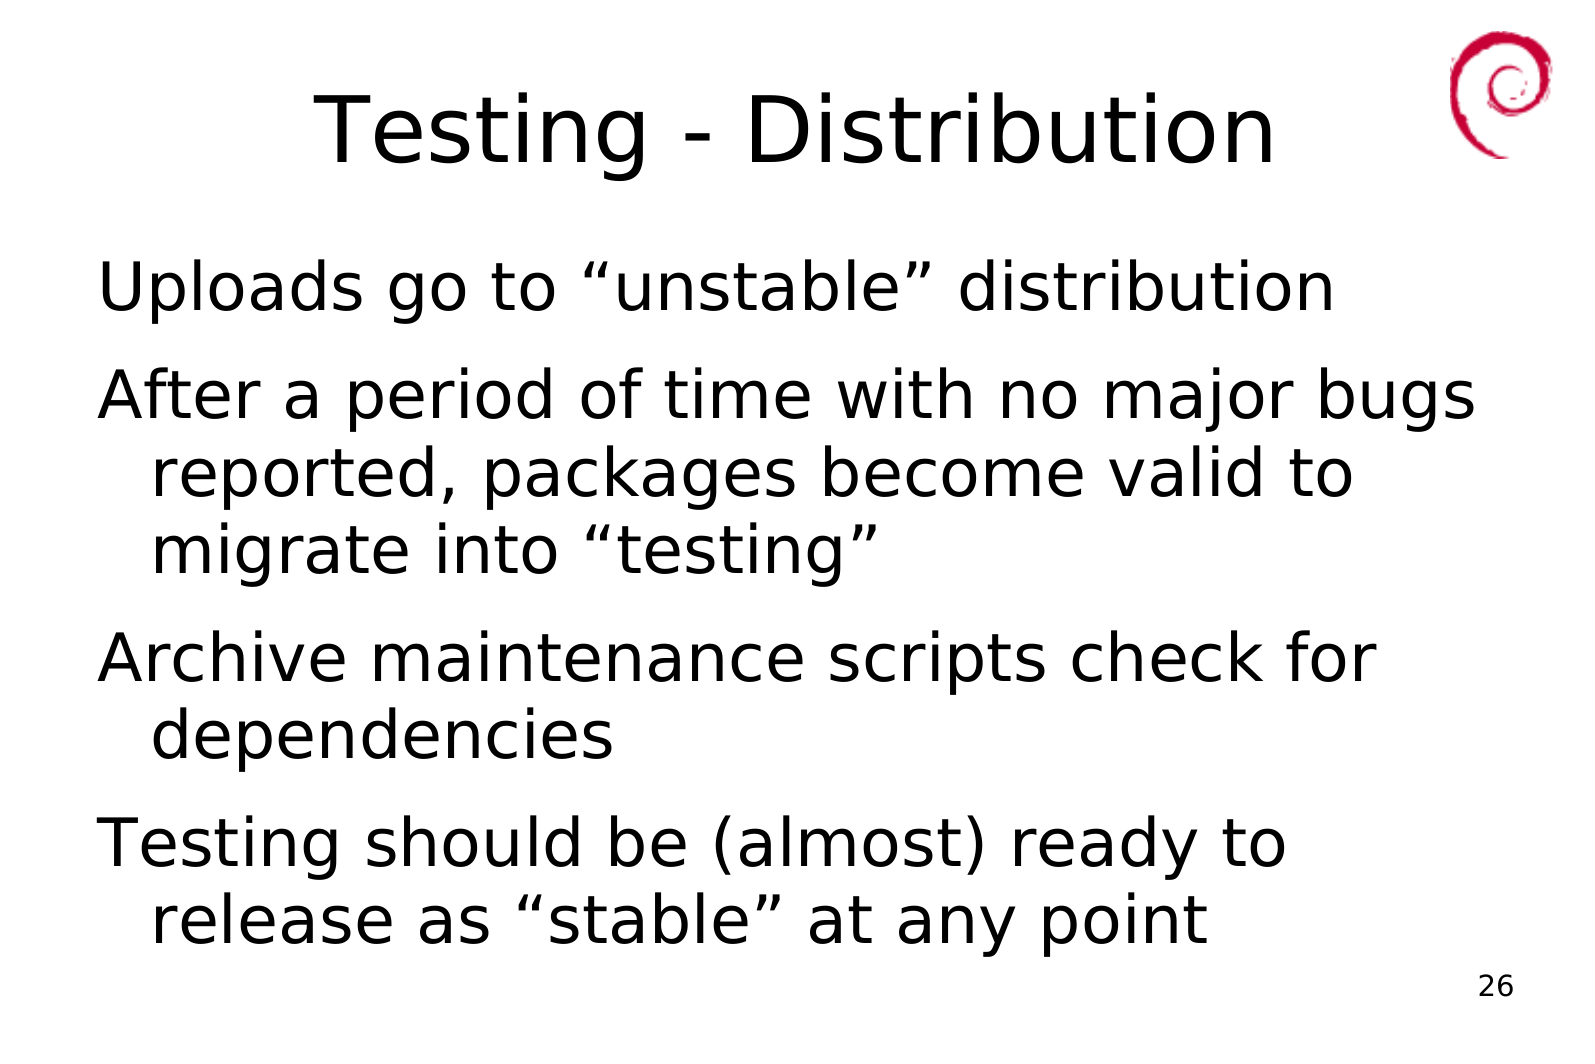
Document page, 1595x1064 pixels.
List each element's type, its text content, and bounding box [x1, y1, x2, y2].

title Testing - Distribution [79, 42, 1515, 221]
picture [1450, 31, 1555, 159]
list Uploads go to “unstable” distribution After a period of time with no major bugs reported, packages become valid to migrate into “testing” Archive maintenance scripts check for dependencies Testing should be (almost) ready to release as “stable” at any point [79, 248, 1515, 960]
